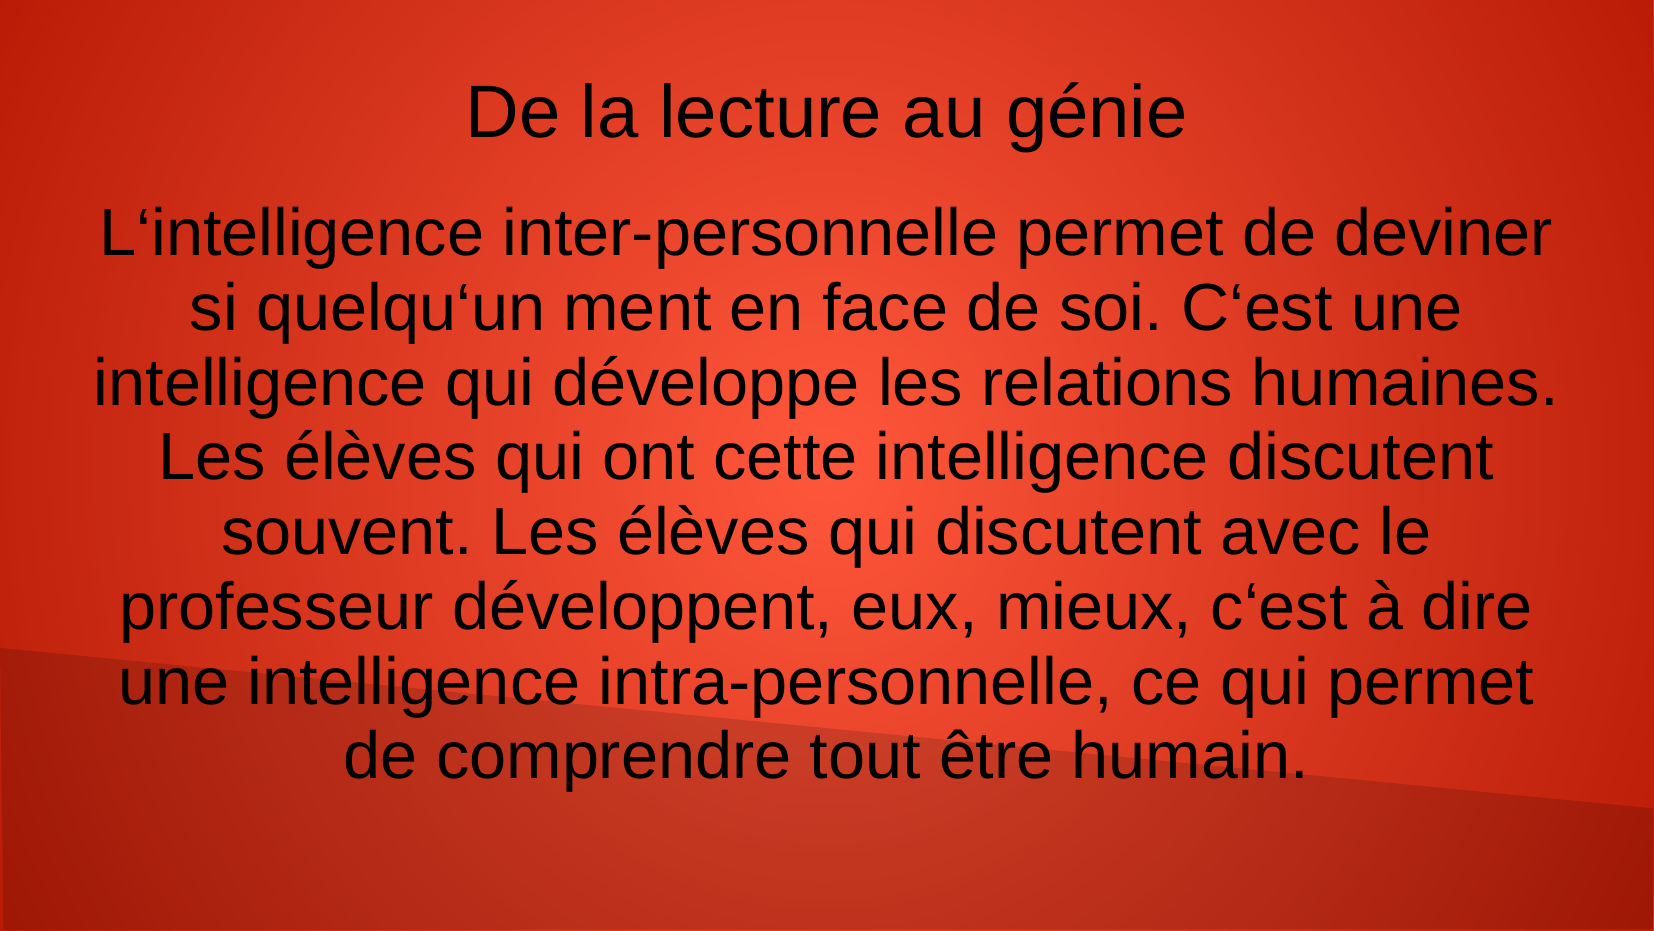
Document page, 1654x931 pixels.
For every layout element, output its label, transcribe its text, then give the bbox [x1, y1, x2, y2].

subtitle L‘intelligence inter-personnelle permet de deviner si quelqu‘un ment en face de soi. C‘est une intelligence qui développe les relations humaines. Les élèves qui ont cette intelligence discutent souvent. Les élèves qui discutent avec le professeur développent, eux, mieux, c‘est à dire une intelligence intra-personnelle, ce qui permet de comprendre tout être humain. [82, 195, 1571, 794]
title De la lecture au génie [82, 35, 1571, 189]
